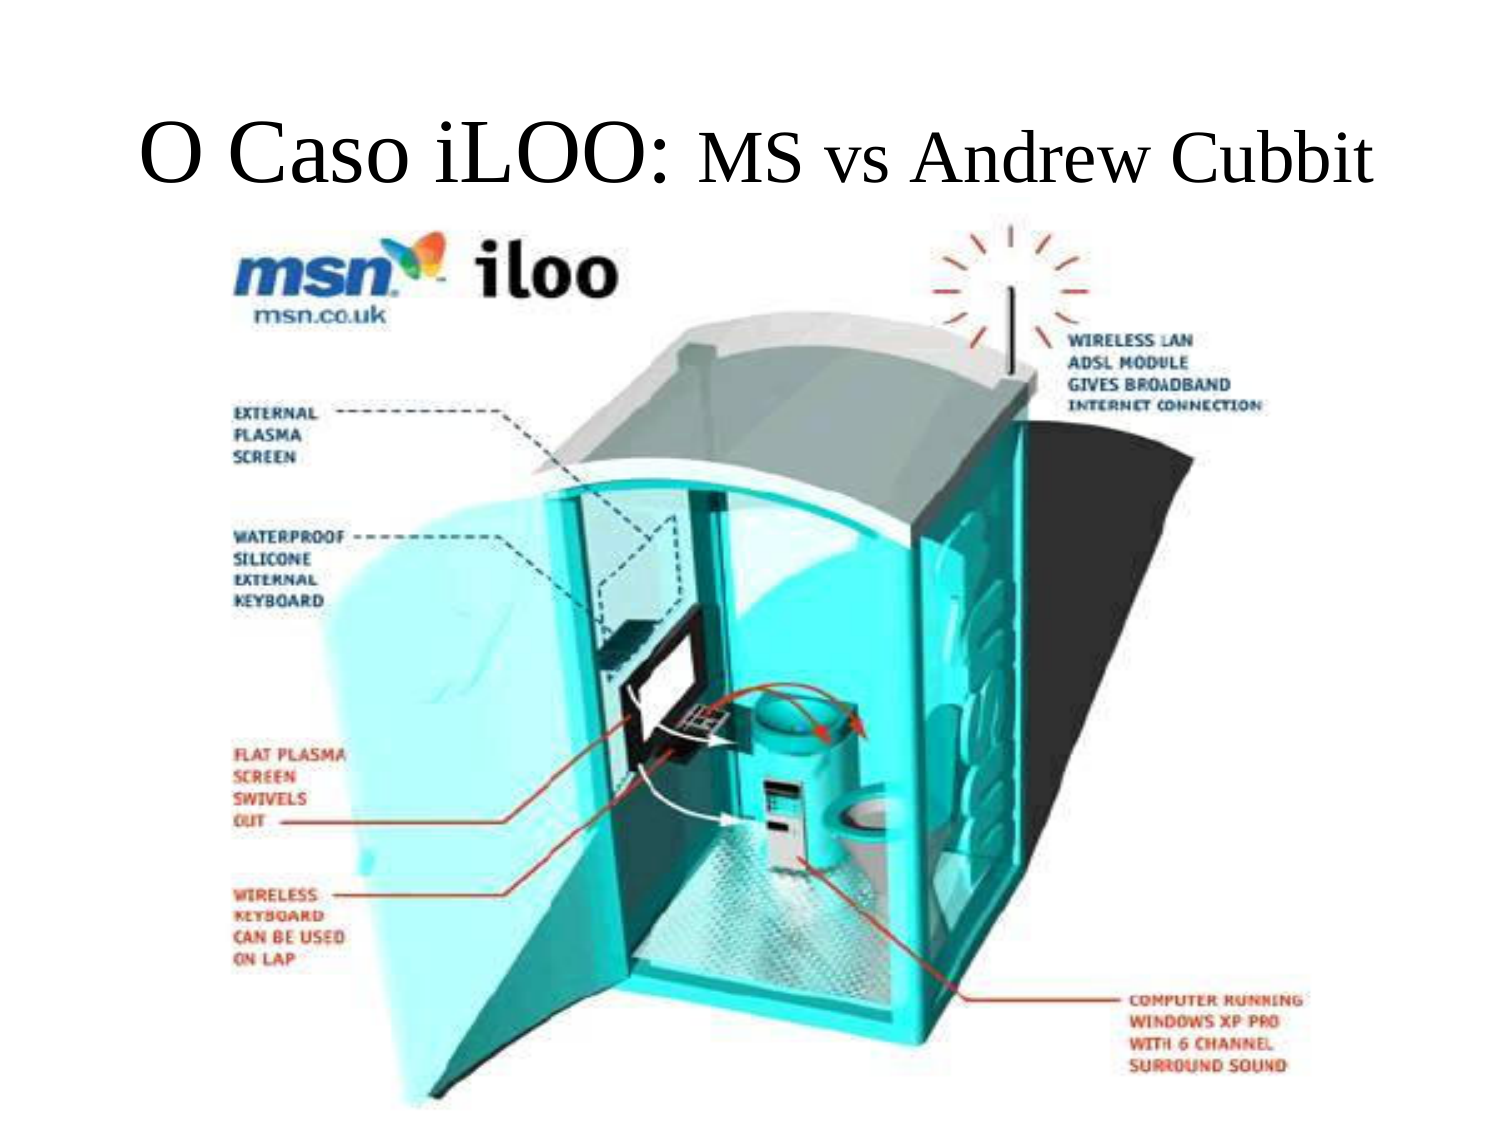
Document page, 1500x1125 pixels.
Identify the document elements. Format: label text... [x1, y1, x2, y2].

title O Caso iLOO: MS vs Andrew Cubbit [118, 54, 1394, 242]
picture [192, 197, 1316, 1125]
